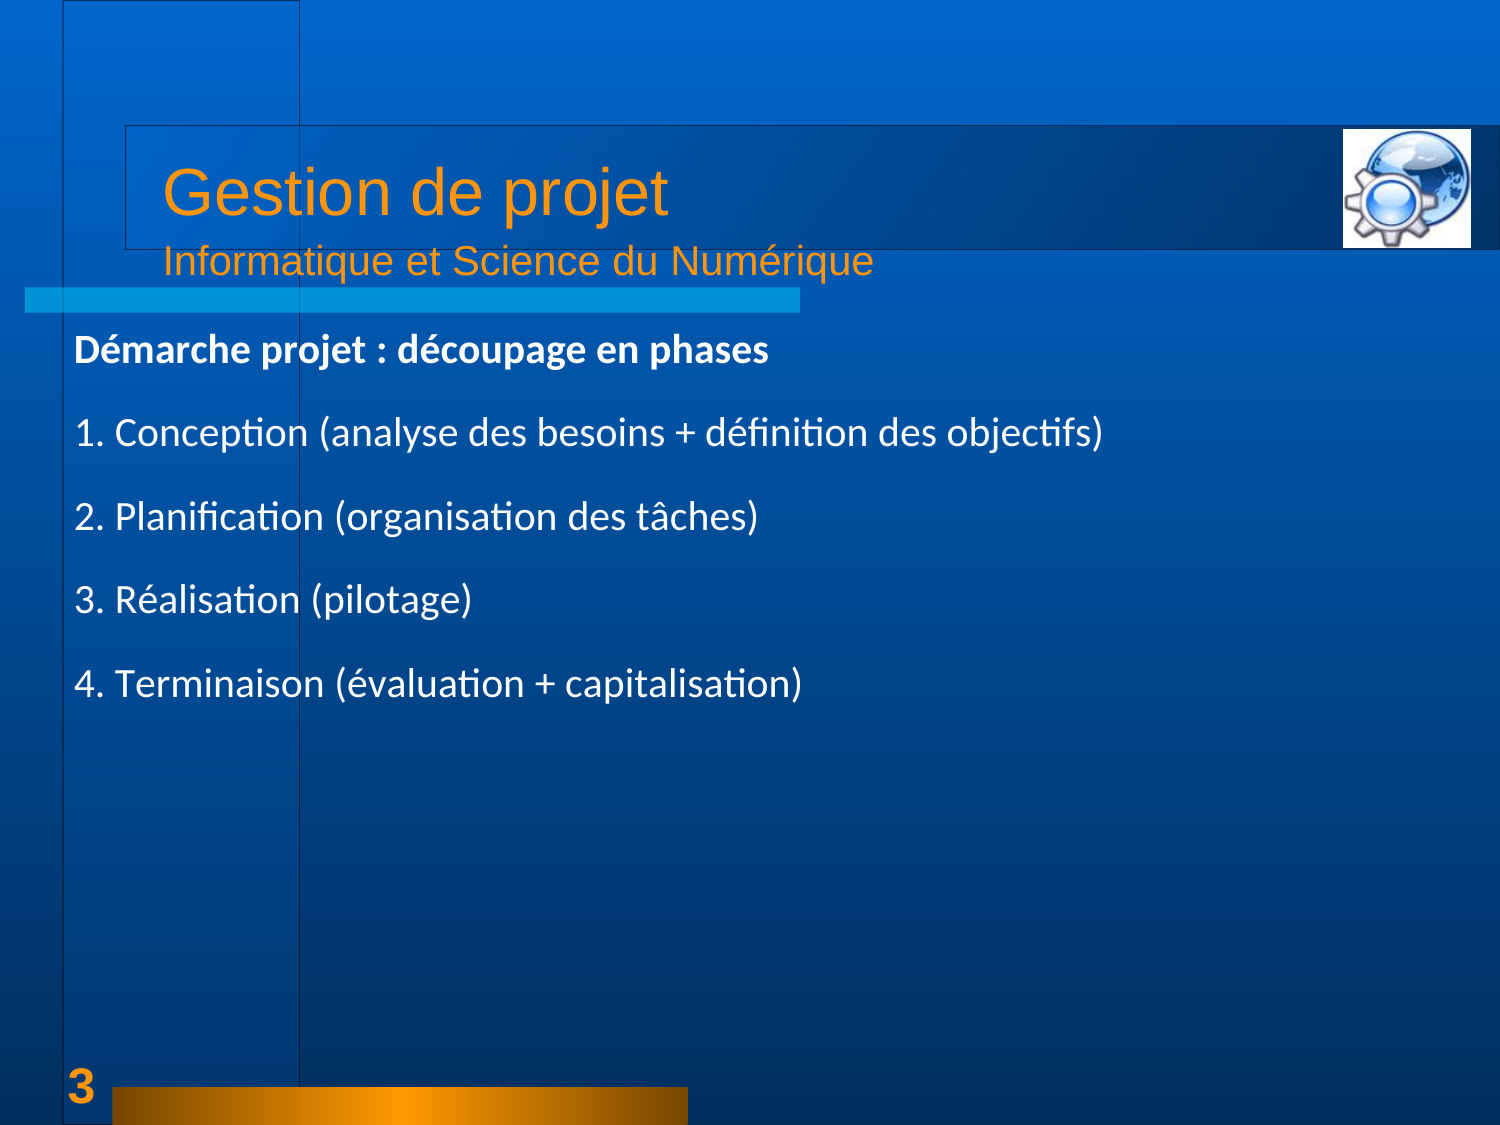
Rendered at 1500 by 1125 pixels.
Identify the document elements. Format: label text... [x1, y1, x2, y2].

text_box Démarche projet : découpage en phases 1. Conception (analyse des besoins + définition des objectifs) 2. Planification (organisation des tâches) 3. Réalisation (pilotage) 4. Terminaison (évaluation + capitalisation) [59, 324, 1477, 975]
picture [1343, 129, 1471, 248]
